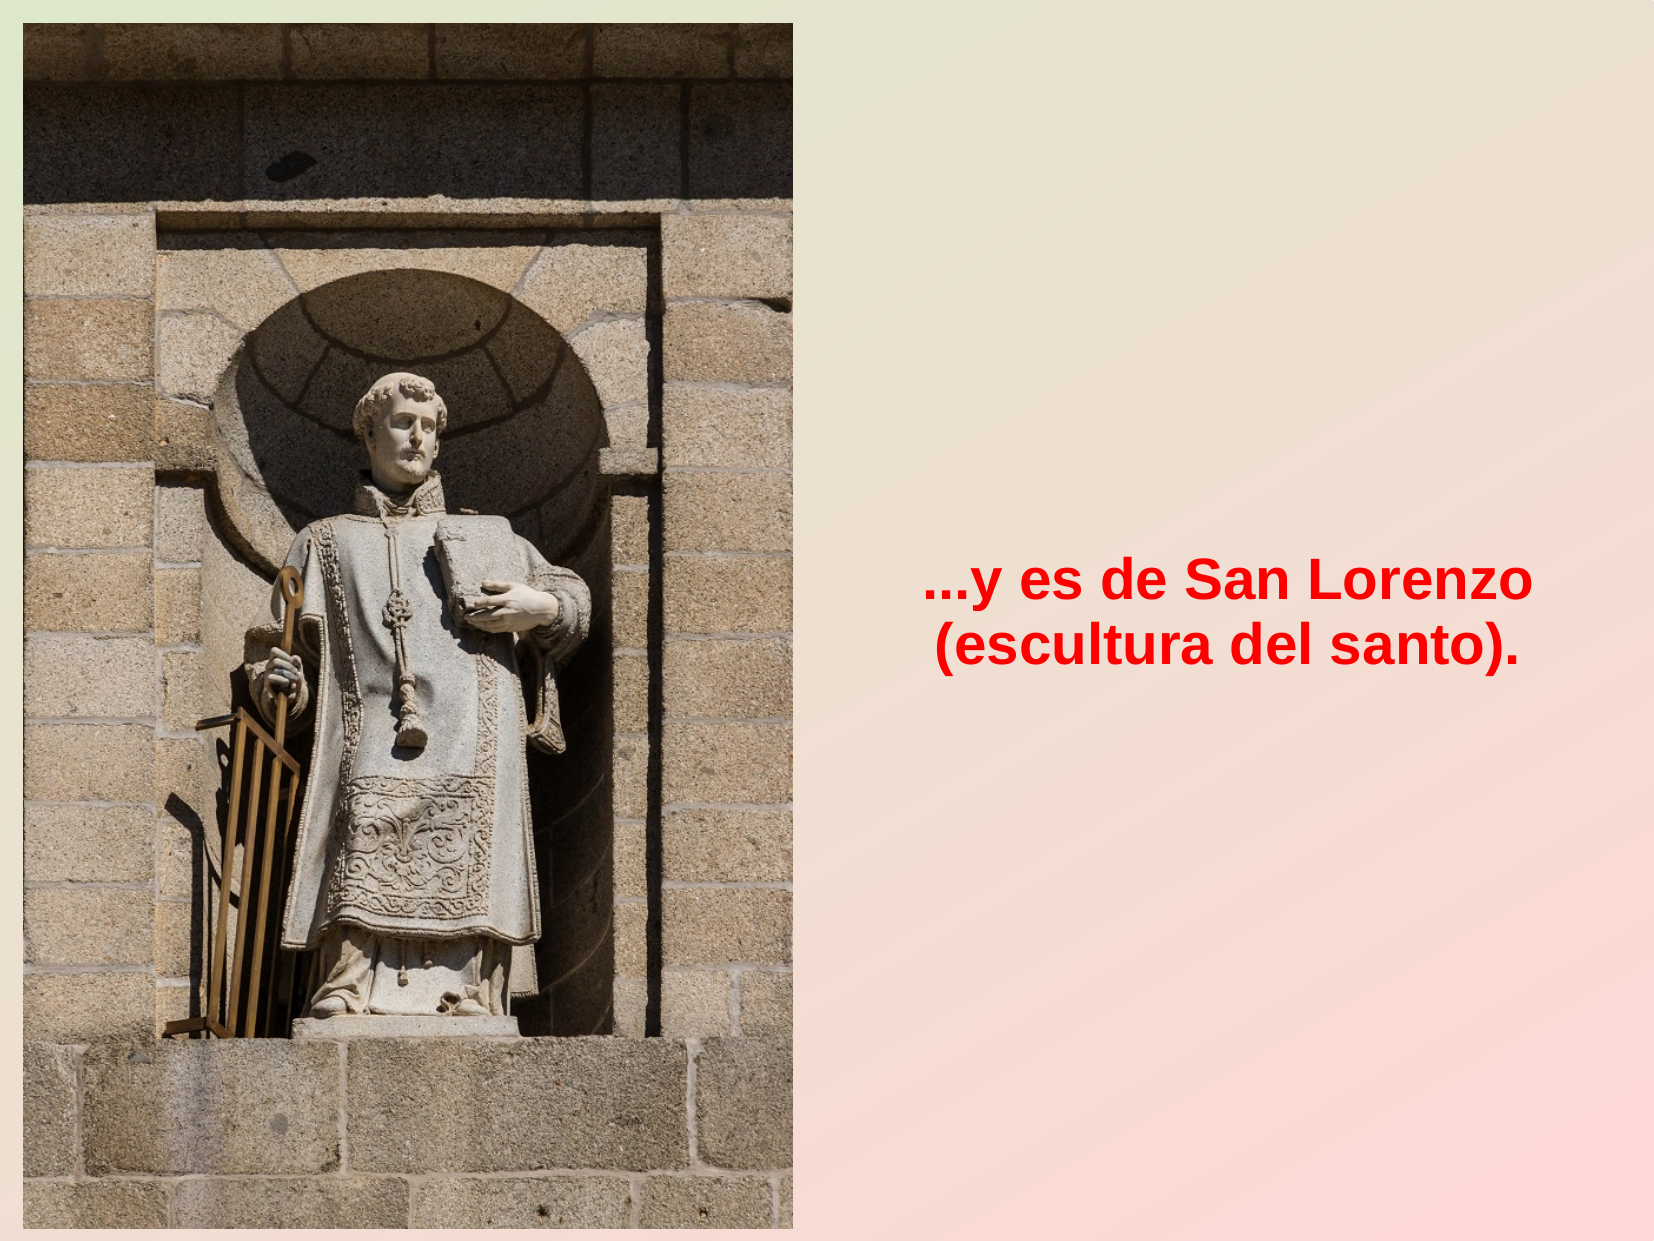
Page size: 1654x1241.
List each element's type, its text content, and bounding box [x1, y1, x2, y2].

title ...y es de San Lorenzo (escultura del santo). [885, 507, 1571, 715]
picture [23, 23, 793, 1229]
